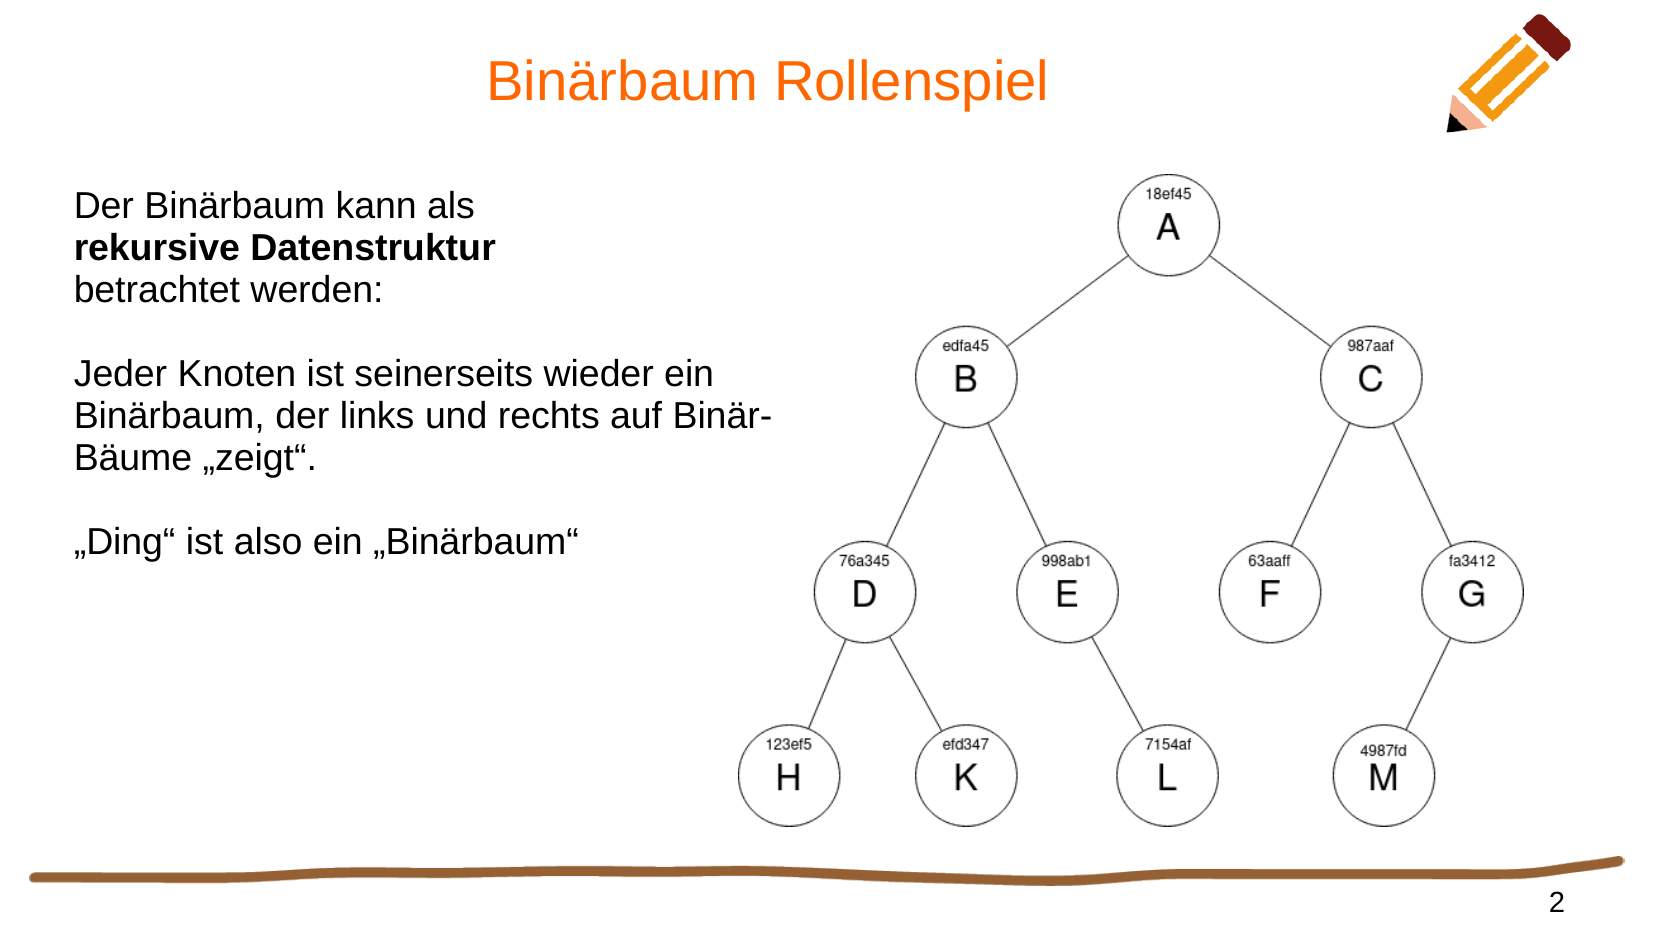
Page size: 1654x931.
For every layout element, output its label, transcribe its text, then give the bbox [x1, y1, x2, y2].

picture [1446, 14, 1571, 133]
picture [738, 174, 1524, 827]
picture [29, 856, 1625, 886]
title Binärbaum Rollenspiel [88, 29, 1447, 133]
text_box Der Binärbaum kann als rekursive Datenstruktur betrachtet werden: Jeder Knoten ist seinerseits wieder ein Binärbaum, der links und rechts auf Binär- Bäume „zeigt“. „Ding“ ist also ein „Binärbaum“ [59, 177, 789, 570]
